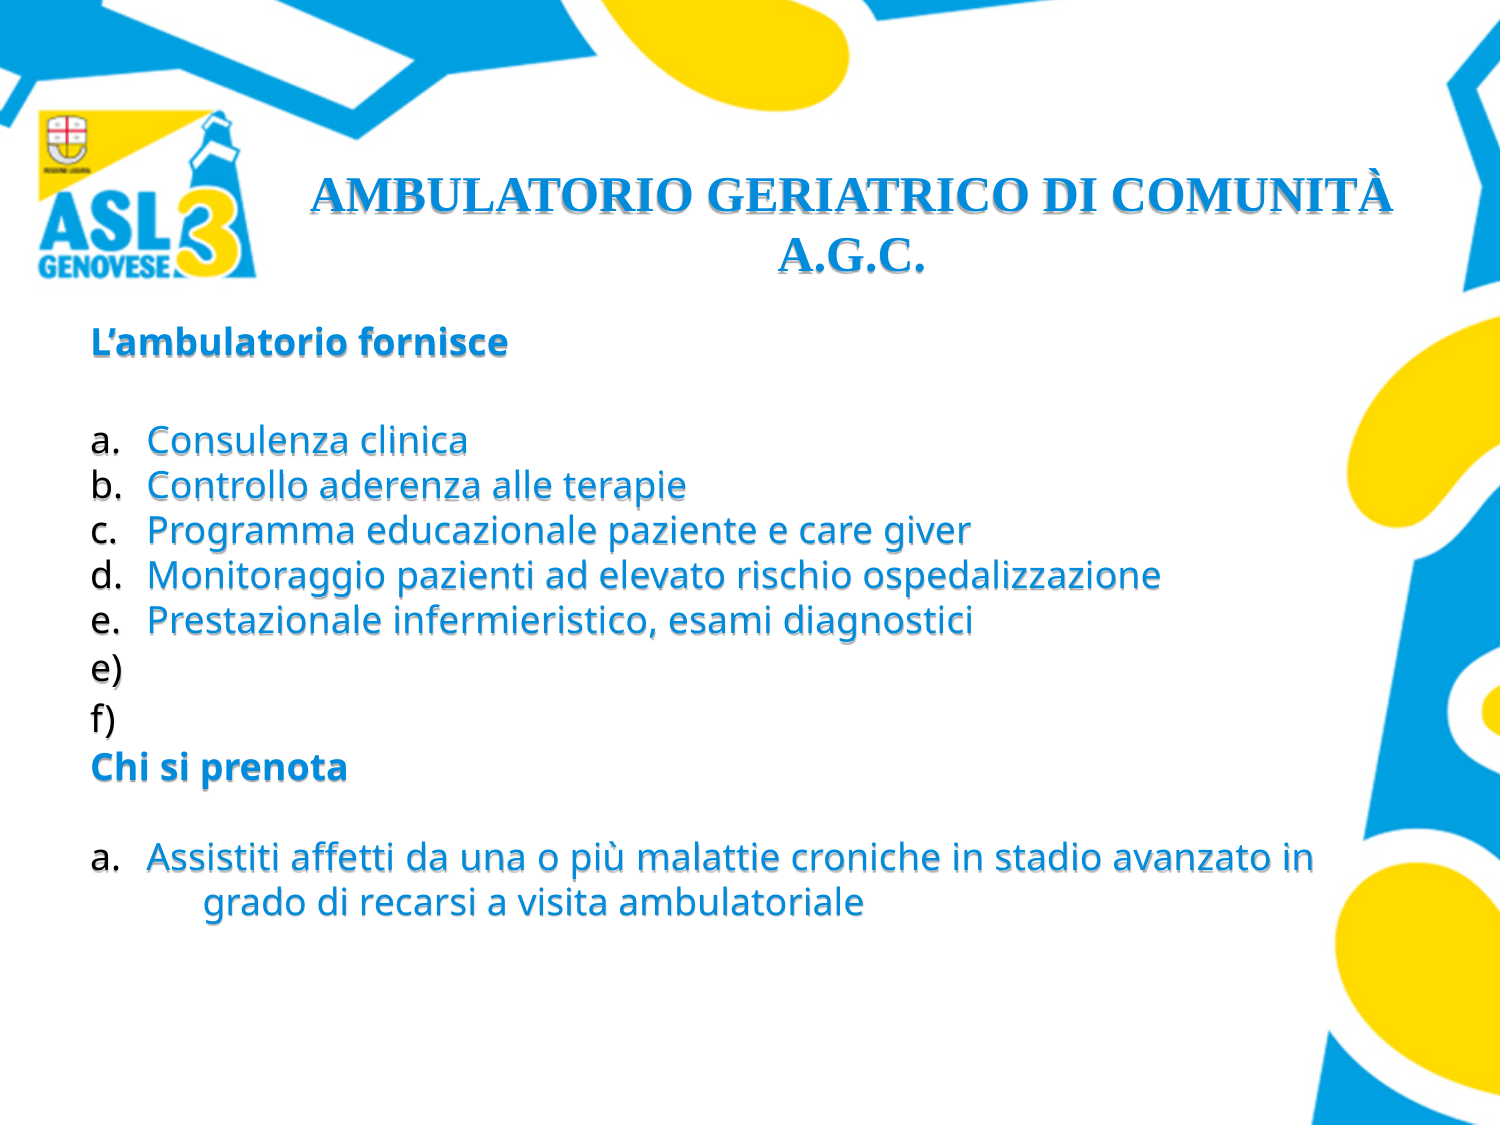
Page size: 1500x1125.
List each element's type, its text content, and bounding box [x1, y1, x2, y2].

list L’ambulatorio fornisce Consulenza clinica Controllo aderenza alle terapie Programma educazionale paziente e care giver Monitoraggio pazienti ad elevato rischio ospedalizzazione Prestazionale infermieristico, esami diagnostici Chi si prenota Assistiti affetti da una o più malattie croniche in stadio avanzato in grado di recarsi a visita ambulatoriale [75, 310, 1331, 1005]
title AMBULATORIO GERIATRICO DI COMUNITÀ A.G.C. [268, 153, 1435, 270]
